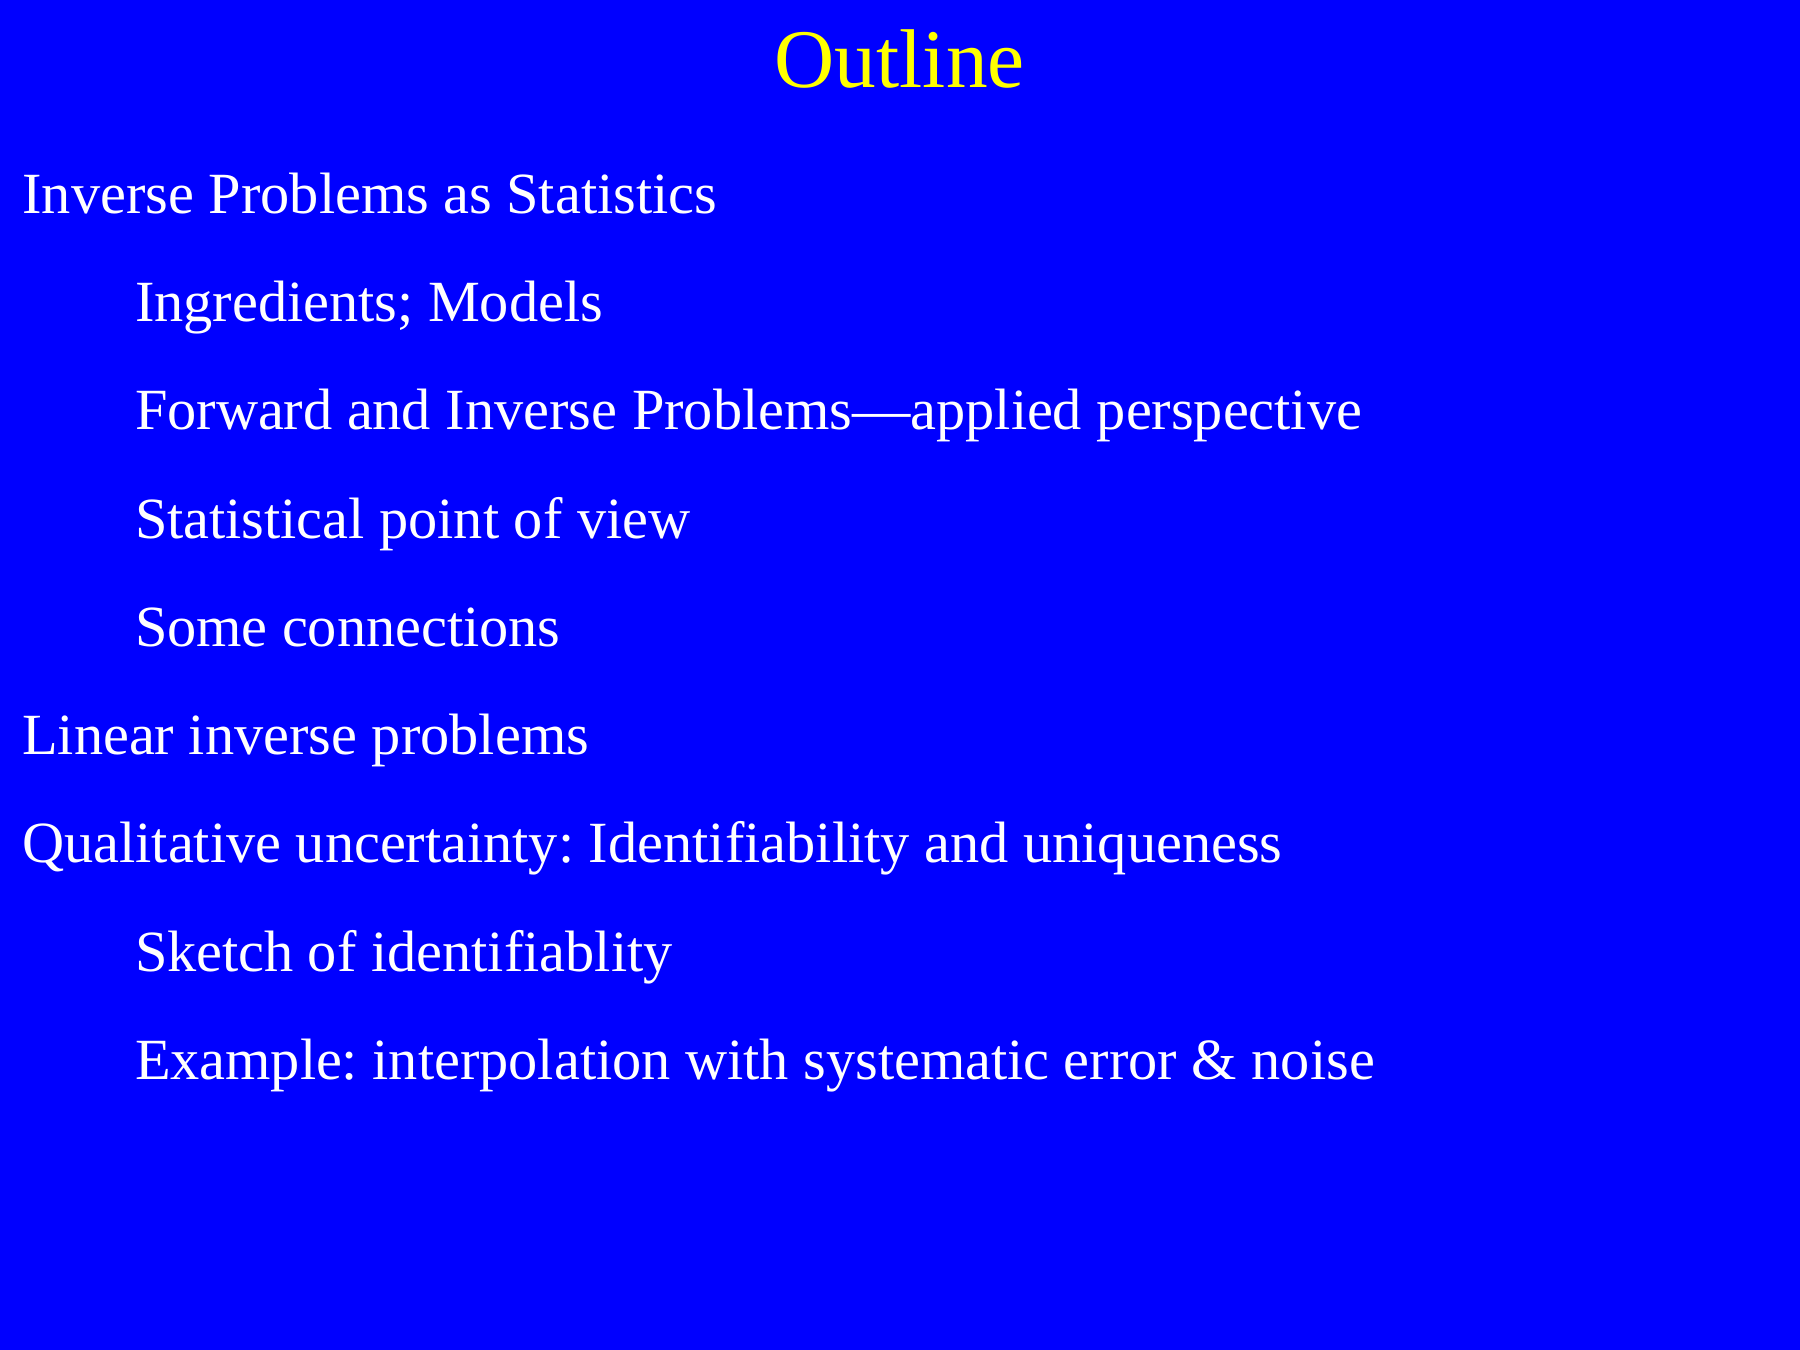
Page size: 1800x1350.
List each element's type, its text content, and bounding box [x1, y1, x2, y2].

list Inverse Problems as Statistics Ingredients; Models Forward and Inverse Problems—applied perspective Statistical point of view Some connections Linear inverse problems Qualitative uncertainty: Identifiability and uniqueness Sketch of identifiablity Example: interpolation with systematic error & noise [0, 150, 1800, 1350]
title Outline [0, 0, 1800, 120]
